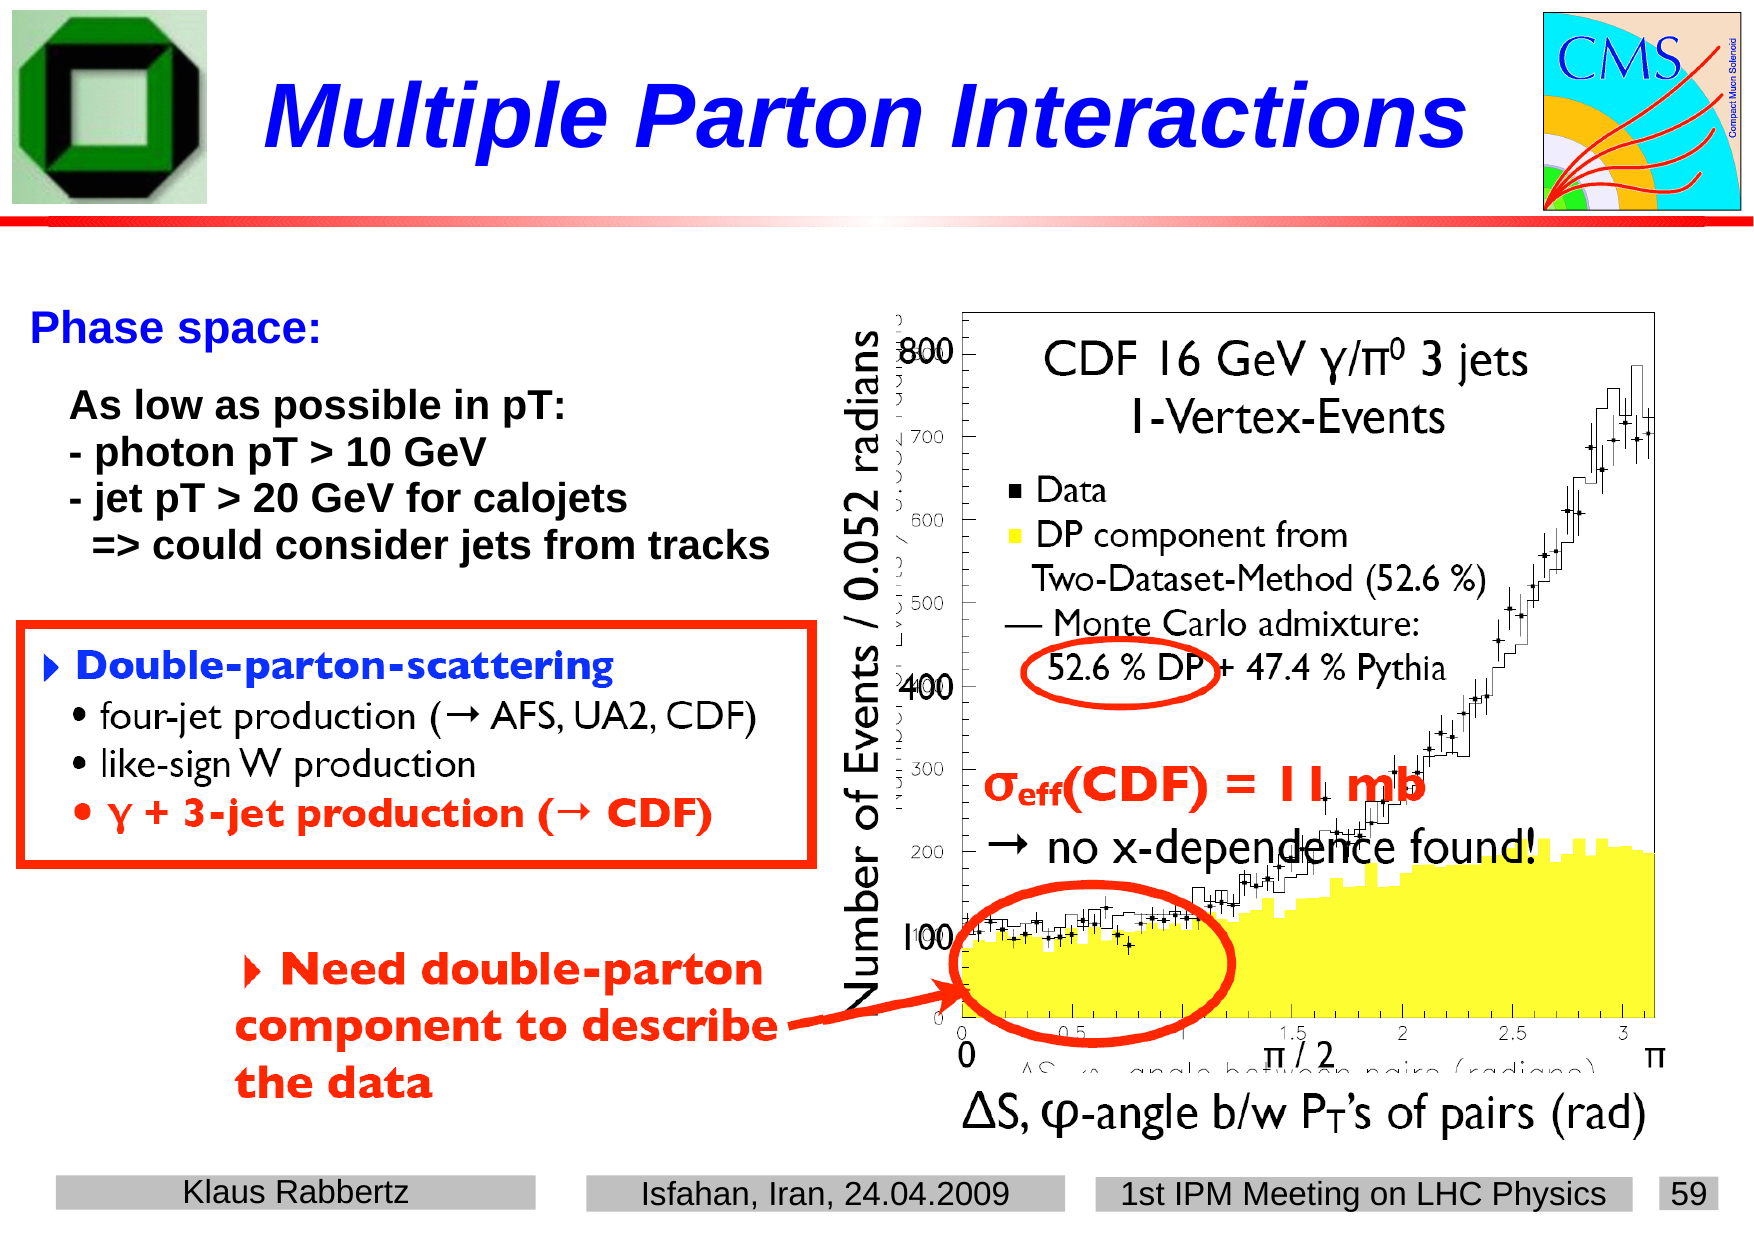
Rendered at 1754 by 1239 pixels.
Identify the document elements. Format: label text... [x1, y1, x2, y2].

picture [12, 10, 207, 204]
picture [13, 298, 1678, 1160]
text_box As low as possible in pT: - photon pT > 10 GeV - jet pT > 20 GeV for calojets => could consider jets from tracks [56, 370, 784, 584]
text_box Phase space: [17, 290, 335, 367]
picture [1542, 11, 1742, 211]
title Multiple Parton Interactions [218, 11, 1517, 219]
